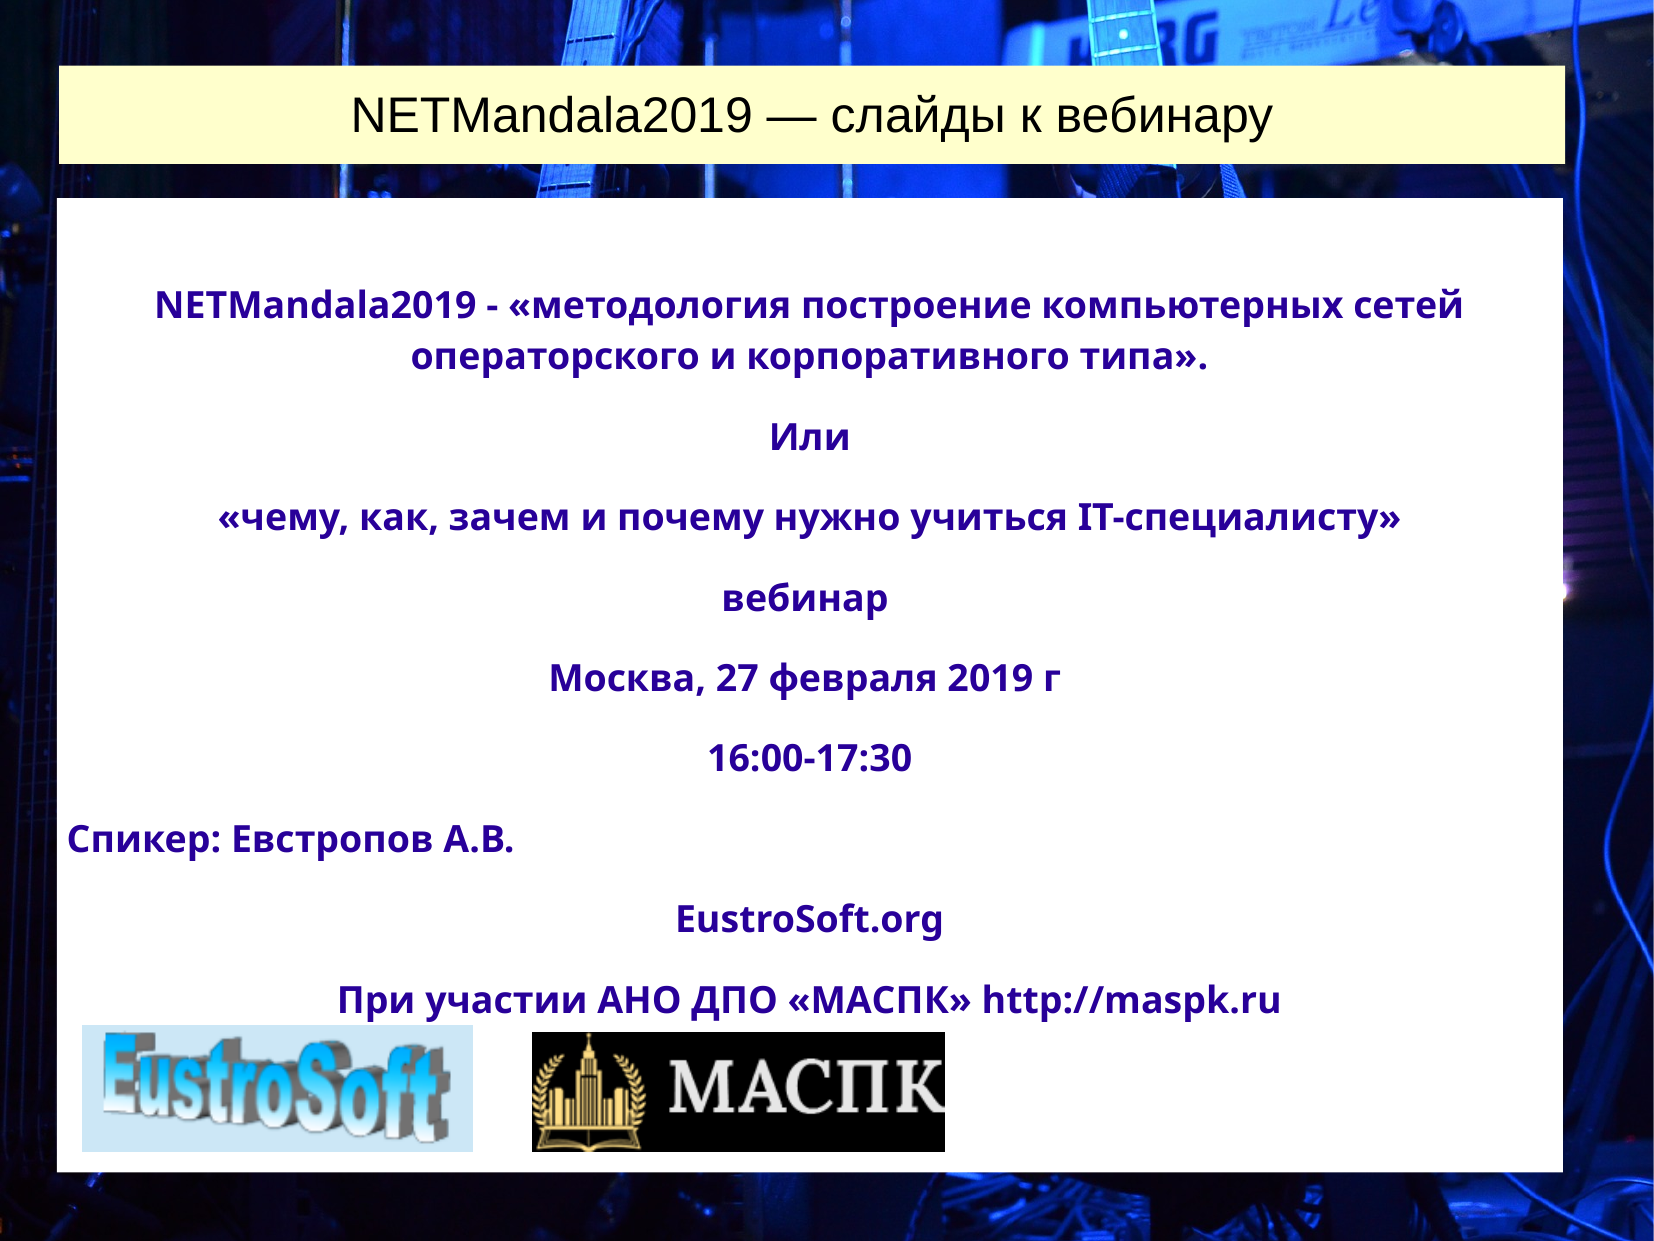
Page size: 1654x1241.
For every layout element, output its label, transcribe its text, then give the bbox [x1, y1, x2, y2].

list NETMandala2019 - «методология построение компьютерных сетей операторского и корпоративного типа». Или «чему, как, зачем и почему нужно учиться IT-специалисту» вебинар Москва, 27 февраля 2019 г 16:00-17:30 Спикер: Евстропов А.В. EustroSoft.org При участии АНО ДПО «МАСПК» http://maspk.ru [56, 198, 1563, 1173]
title NETMandala2019 — слайды к вебинару [59, 65, 1566, 164]
picture [0, 0, 1654, 1241]
